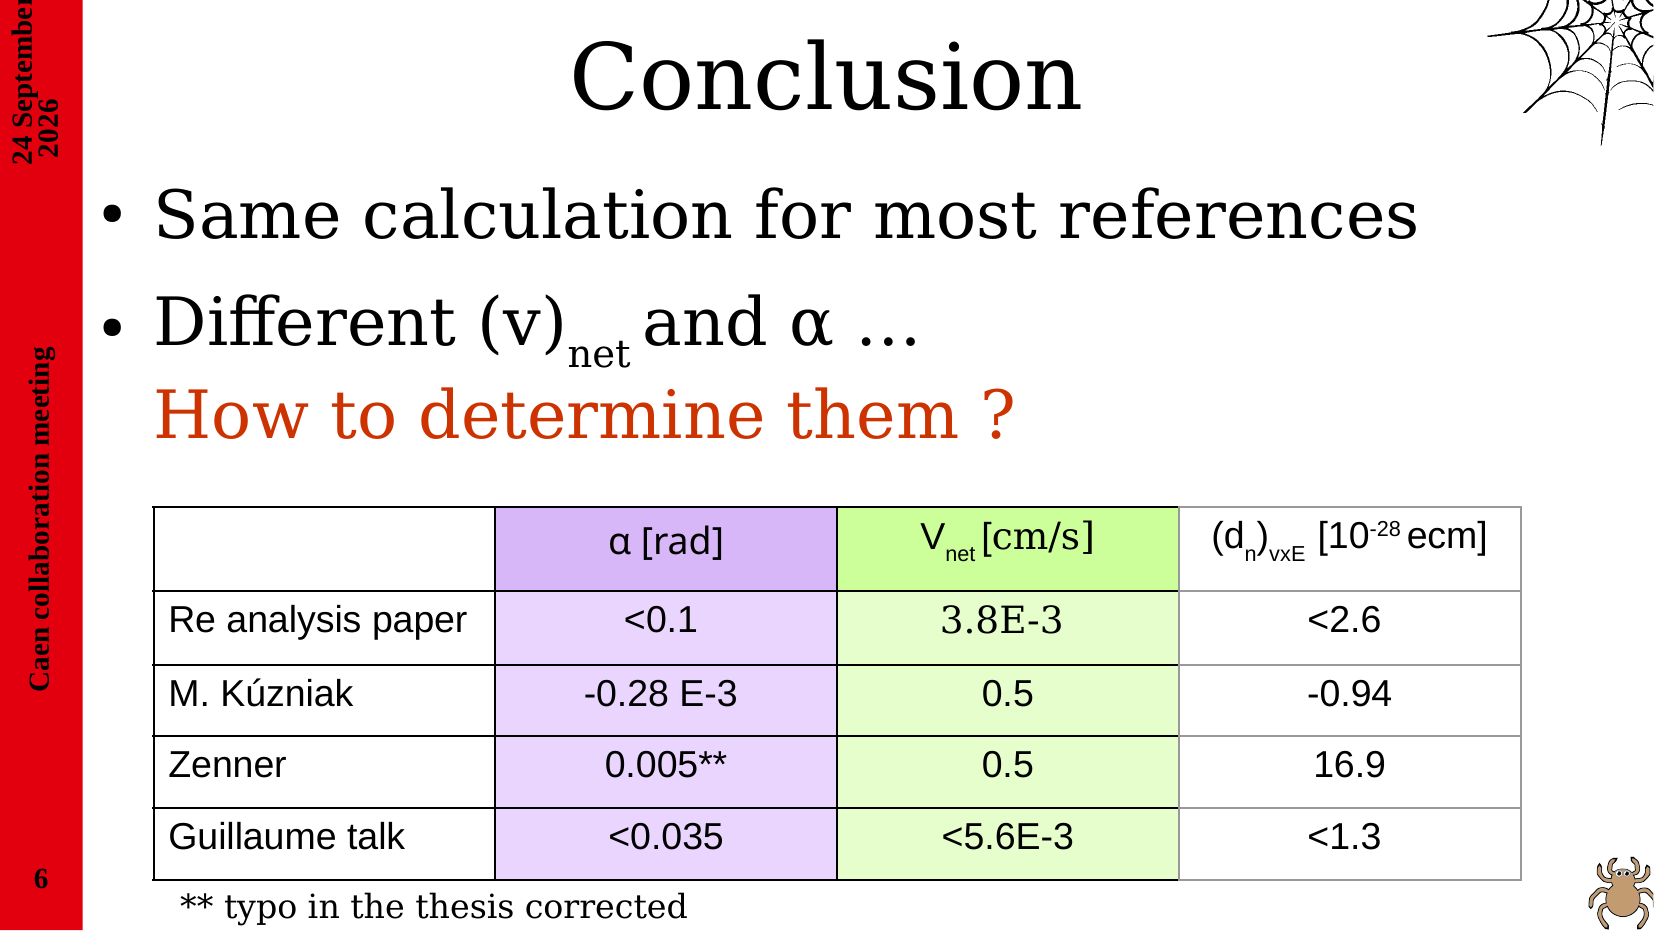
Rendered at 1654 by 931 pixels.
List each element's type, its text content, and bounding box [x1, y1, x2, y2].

table_cell 0.005** [496, 737, 836, 807]
table_cell -0.28 E-3 [496, 666, 836, 735]
table_cell Zenner [155, 737, 494, 807]
title Conclusion [82, 0, 1571, 156]
table_header Vnet [cm/s] [838, 508, 1178, 590]
table_cell 16.9 [1180, 737, 1520, 807]
table_cell <0.035 [496, 809, 836, 879]
table_header (dn)vxE [10-28 ecm] [1180, 508, 1520, 590]
table_cell 0.5 [838, 737, 1178, 807]
list Same calculation for most references Different (v)net and α … How to determine them ? [82, 176, 1571, 716]
table_cell M. Kúzniak [155, 666, 494, 735]
picture [1393, 0, 1654, 154]
table_cell <5.6E-3 [838, 809, 1178, 879]
table_header [155, 508, 494, 590]
table_cell <1.3 [1180, 809, 1520, 879]
table_cell Re analysis paper [155, 592, 494, 664]
table_cell Guillaume talk [155, 809, 494, 879]
table_cell <0.1 [496, 592, 836, 664]
text_box ** typo in the thesis corrected [165, 879, 1323, 931]
table_header α [rad] [496, 508, 836, 590]
picture [1525, 844, 1654, 931]
table_cell <2.6 [1180, 592, 1520, 664]
table_cell -0.94 [1180, 666, 1520, 735]
table_cell 3.8E-3 [838, 592, 1178, 664]
table_cell 0.5 [838, 666, 1178, 735]
